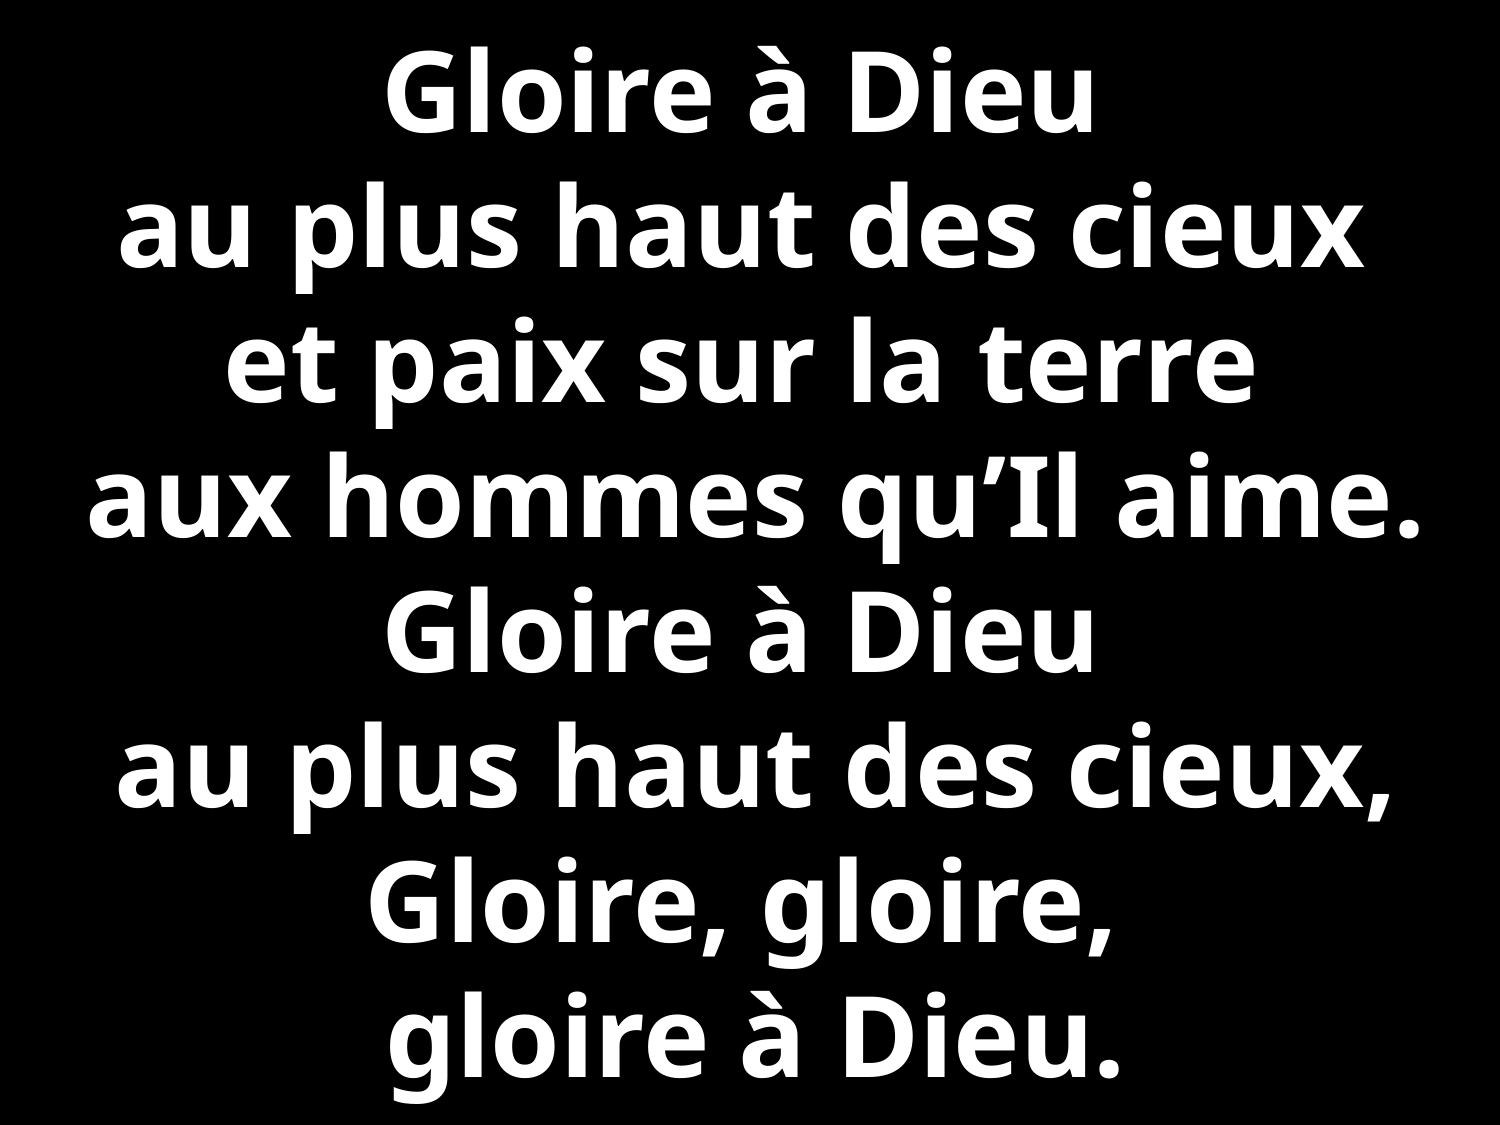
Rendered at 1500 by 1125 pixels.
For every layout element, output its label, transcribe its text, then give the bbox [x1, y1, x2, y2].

list Gloire à Dieu au plus haut des cieux et paix sur la terre aux hommes qu’Il aime. Gloire à Dieu au plus haut des cieux, Gloire, gloire, gloire à Dieu. [11, 12, 1500, 1125]
